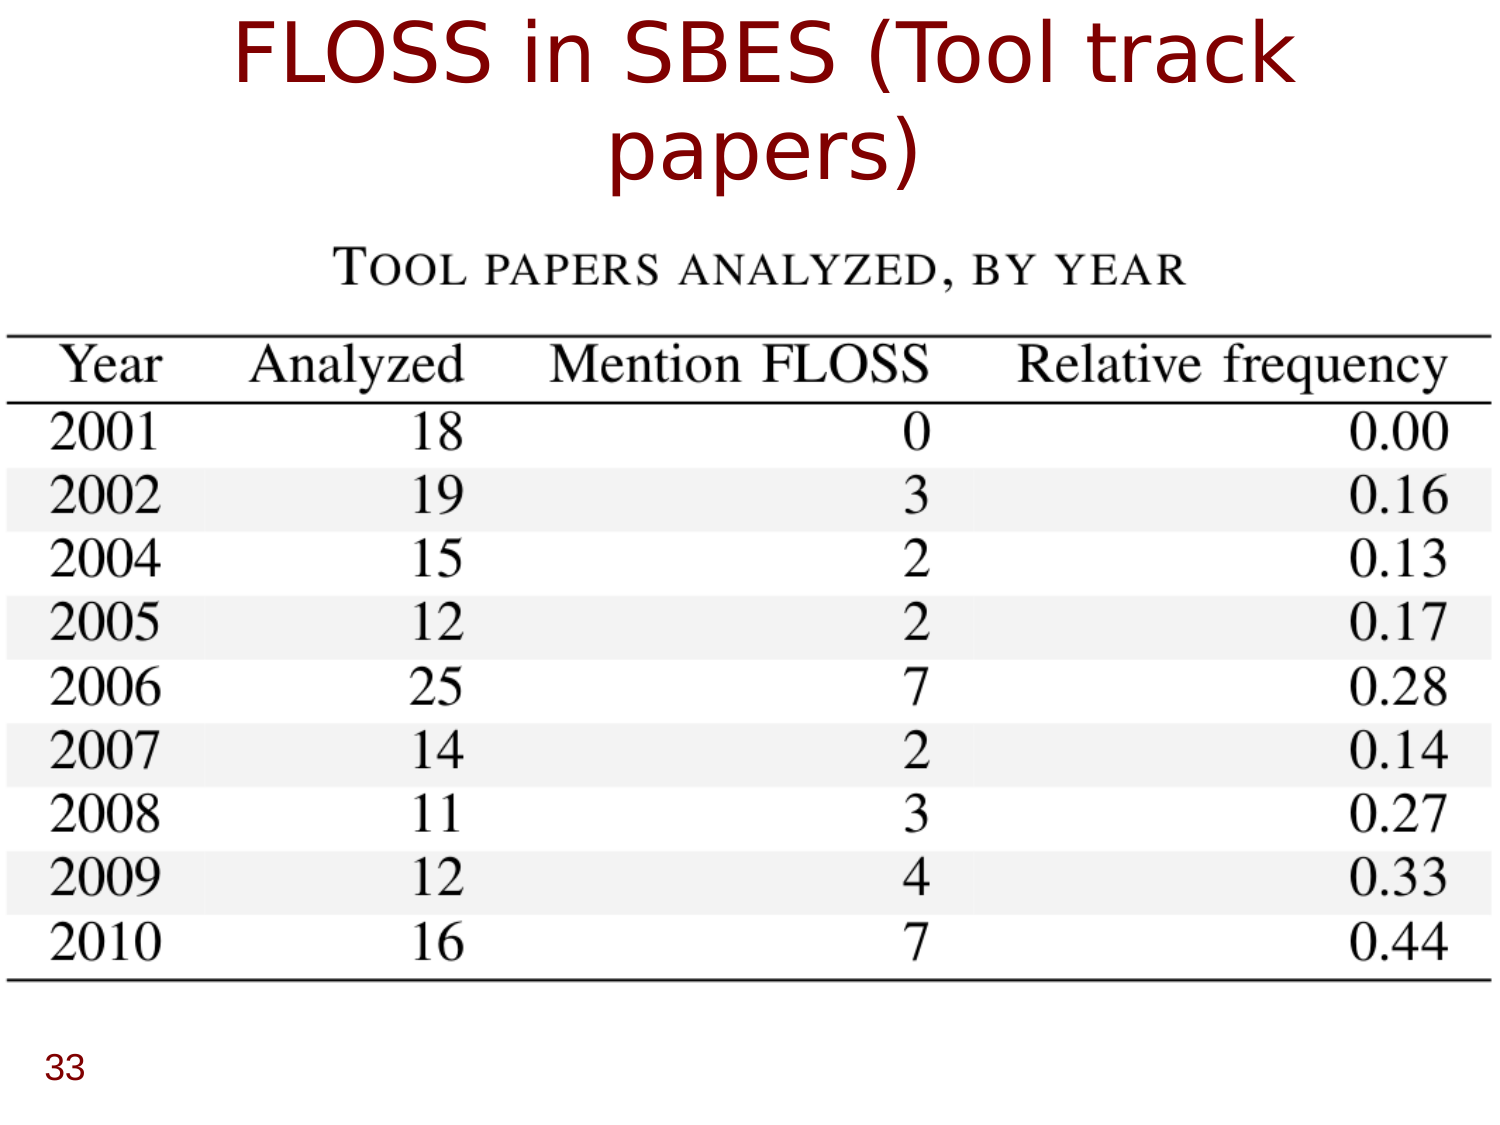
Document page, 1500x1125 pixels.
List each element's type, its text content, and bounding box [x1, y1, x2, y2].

title FLOSS in SBES (Tool track papers) [70, 5, 1459, 200]
picture [3, 234, 1500, 994]
